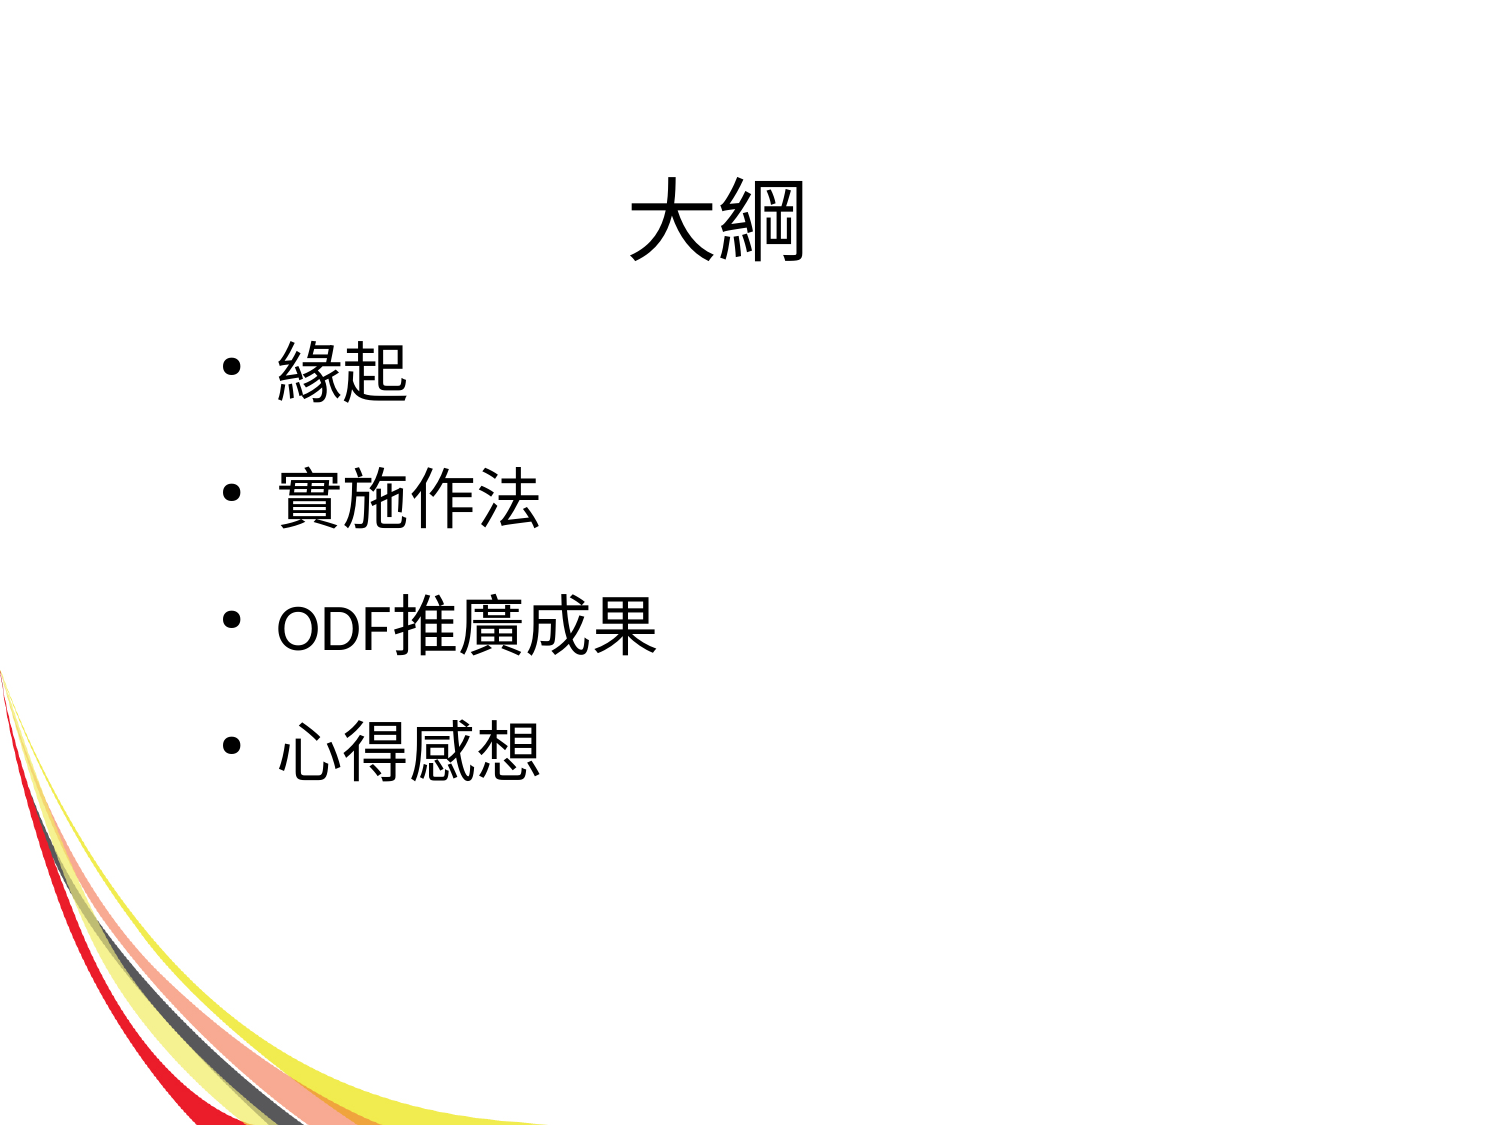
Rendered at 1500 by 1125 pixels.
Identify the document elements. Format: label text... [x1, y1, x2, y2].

picture [0, 0, 1500, 1125]
list 緣起 實施作法 ODF推廣成果 心得感想 [219, 320, 957, 733]
title 大綱 [625, 159, 844, 270]
